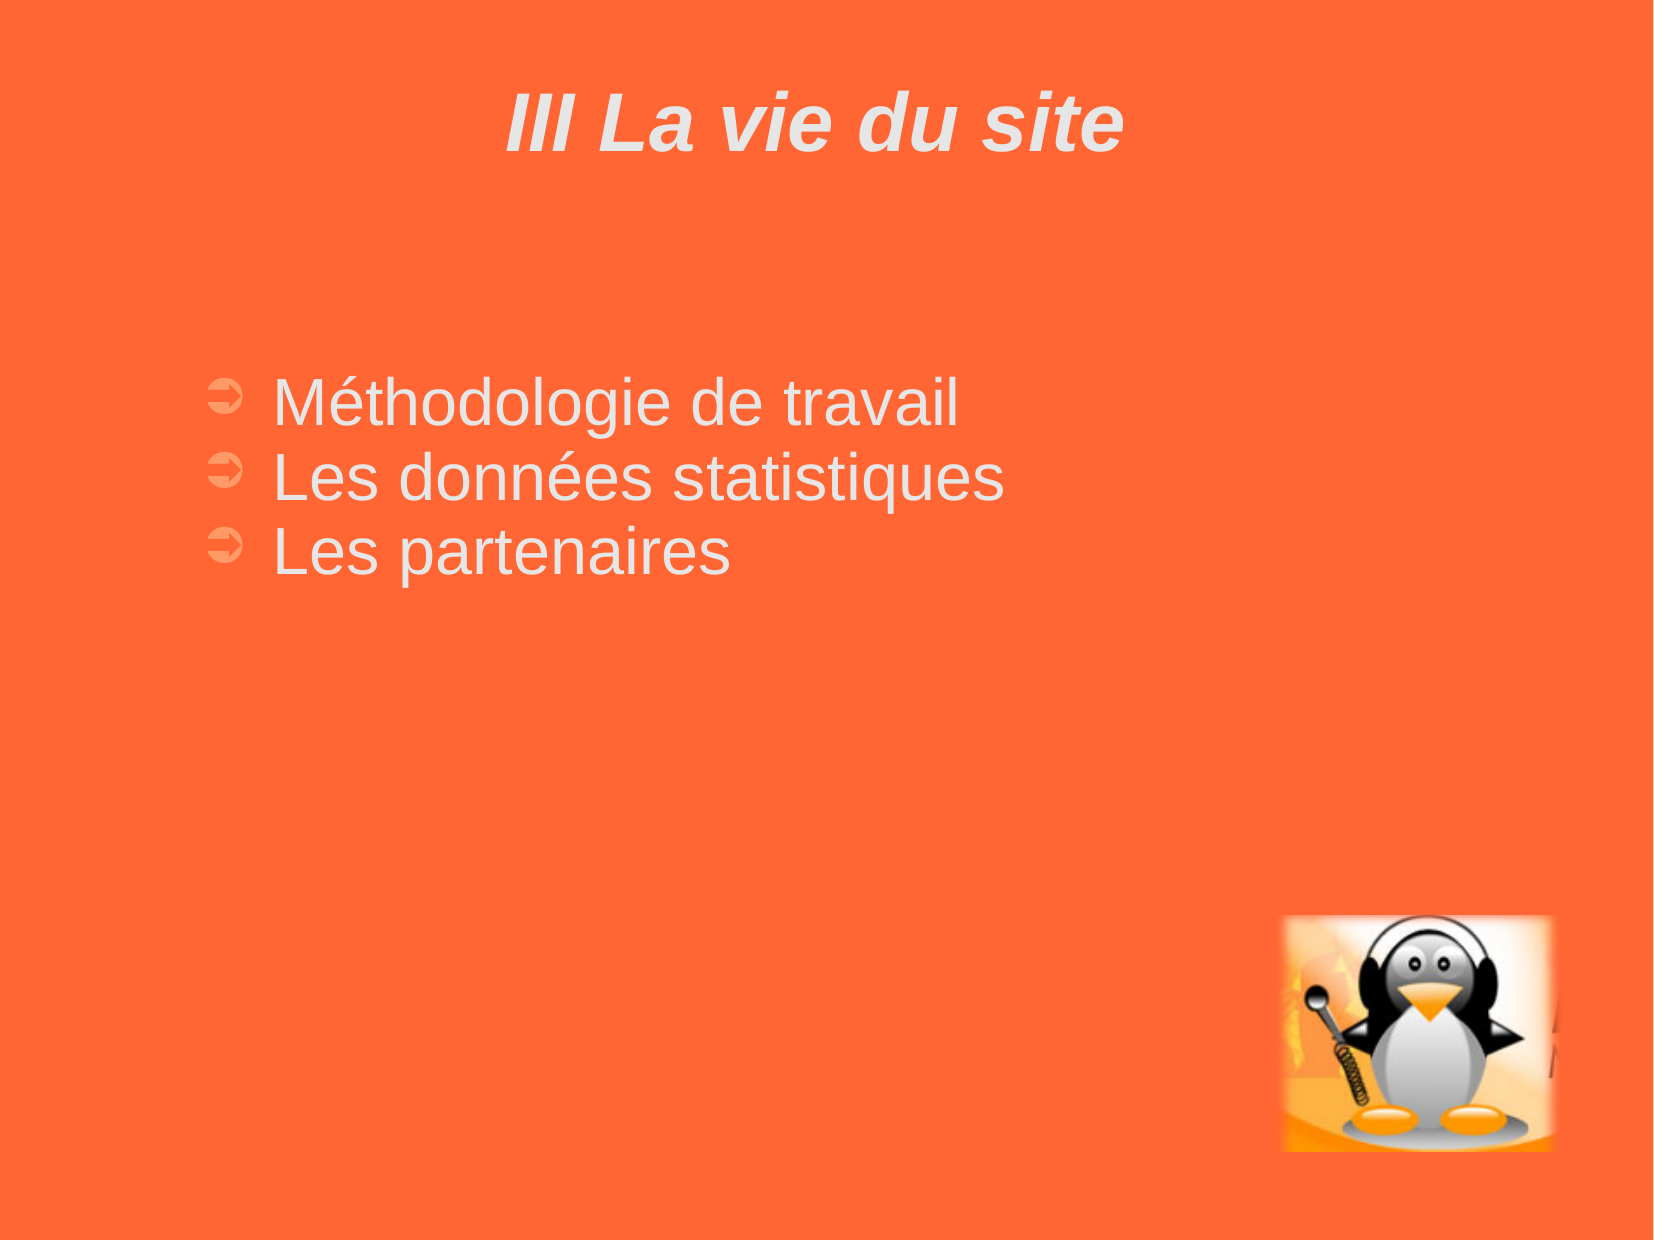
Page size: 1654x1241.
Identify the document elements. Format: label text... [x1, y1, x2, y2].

title III La vie du site [121, 19, 1534, 227]
picture [1272, 1147, 1565, 1152]
list Méthodologie de travail Les données statistiques Les partenaires [178, 364, 1570, 1147]
